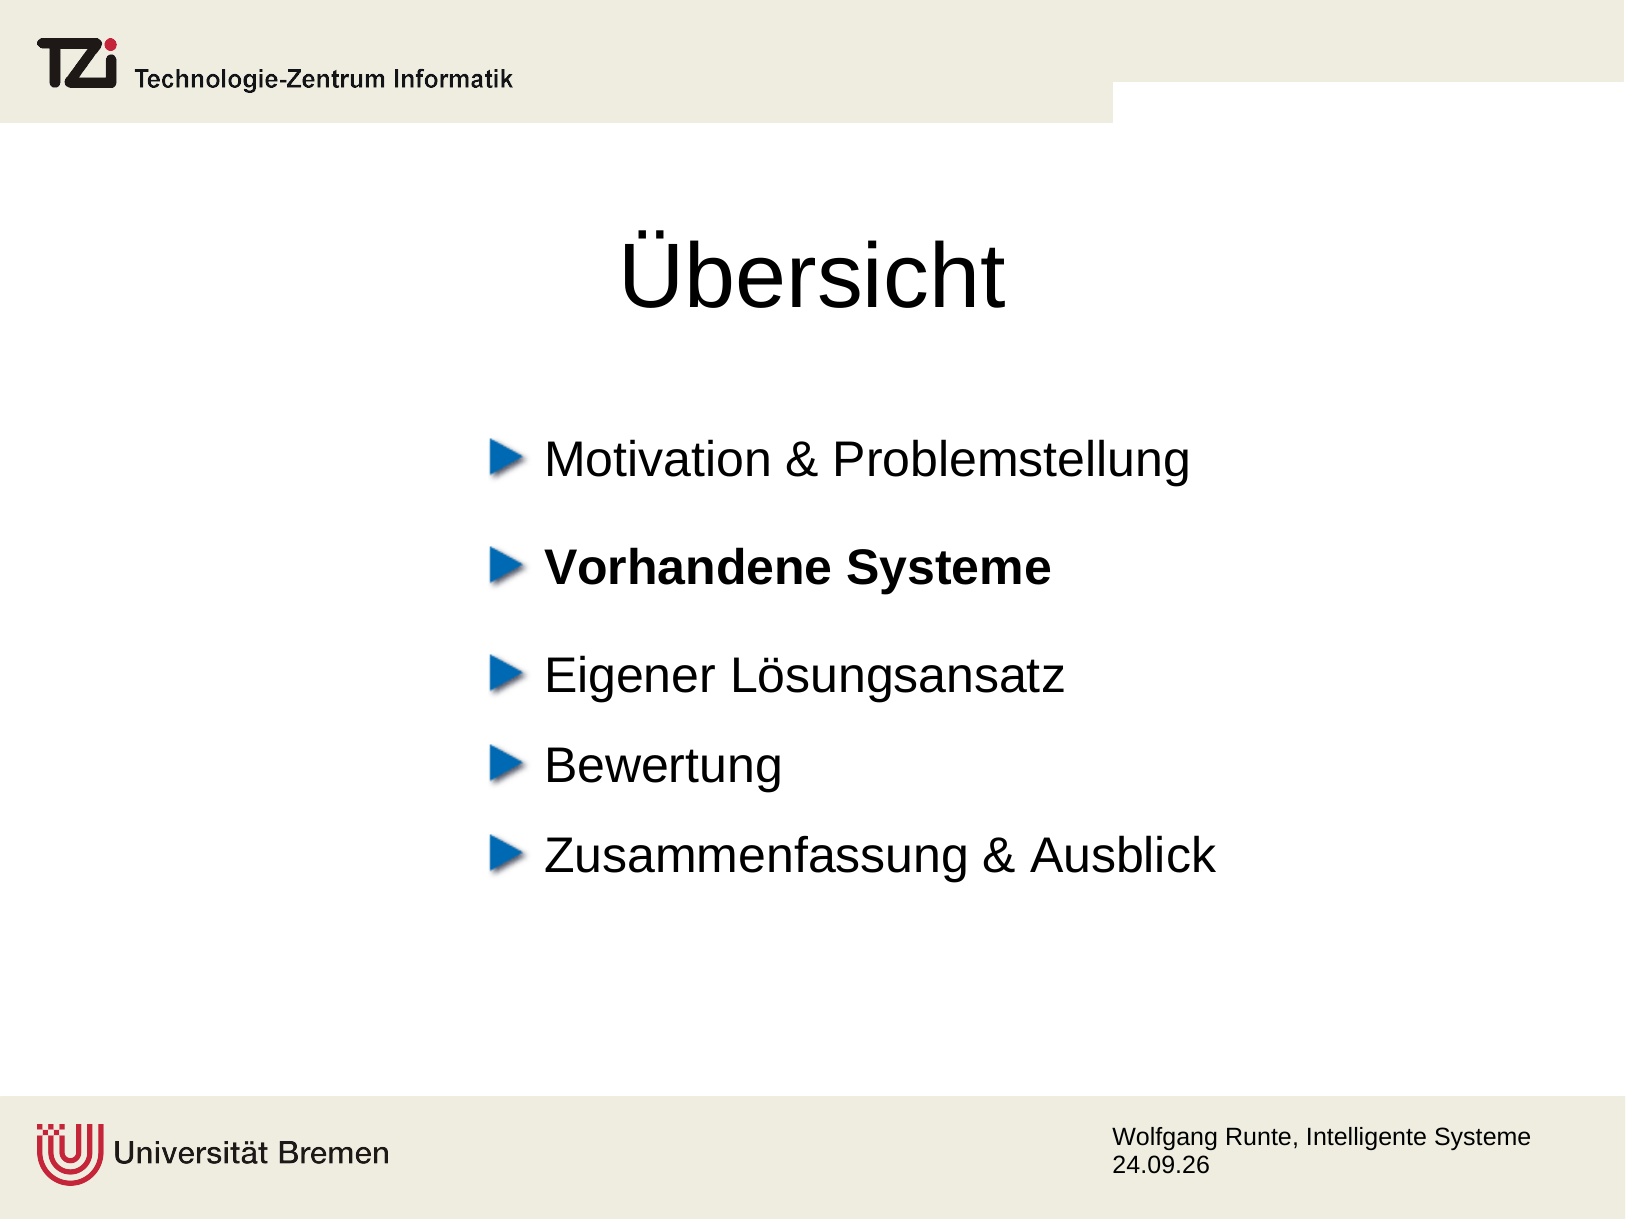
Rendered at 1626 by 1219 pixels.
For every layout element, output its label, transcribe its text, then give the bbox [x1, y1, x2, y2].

list Motivation & Problemstellung Vorhandene Systeme Eigener Lösungsansatz Bewertung Zusammenfassung & Ausblick [487, 433, 1472, 944]
title Übersicht [112, 162, 1513, 393]
picture [37, 1124, 388, 1186]
picture [37, 38, 513, 93]
